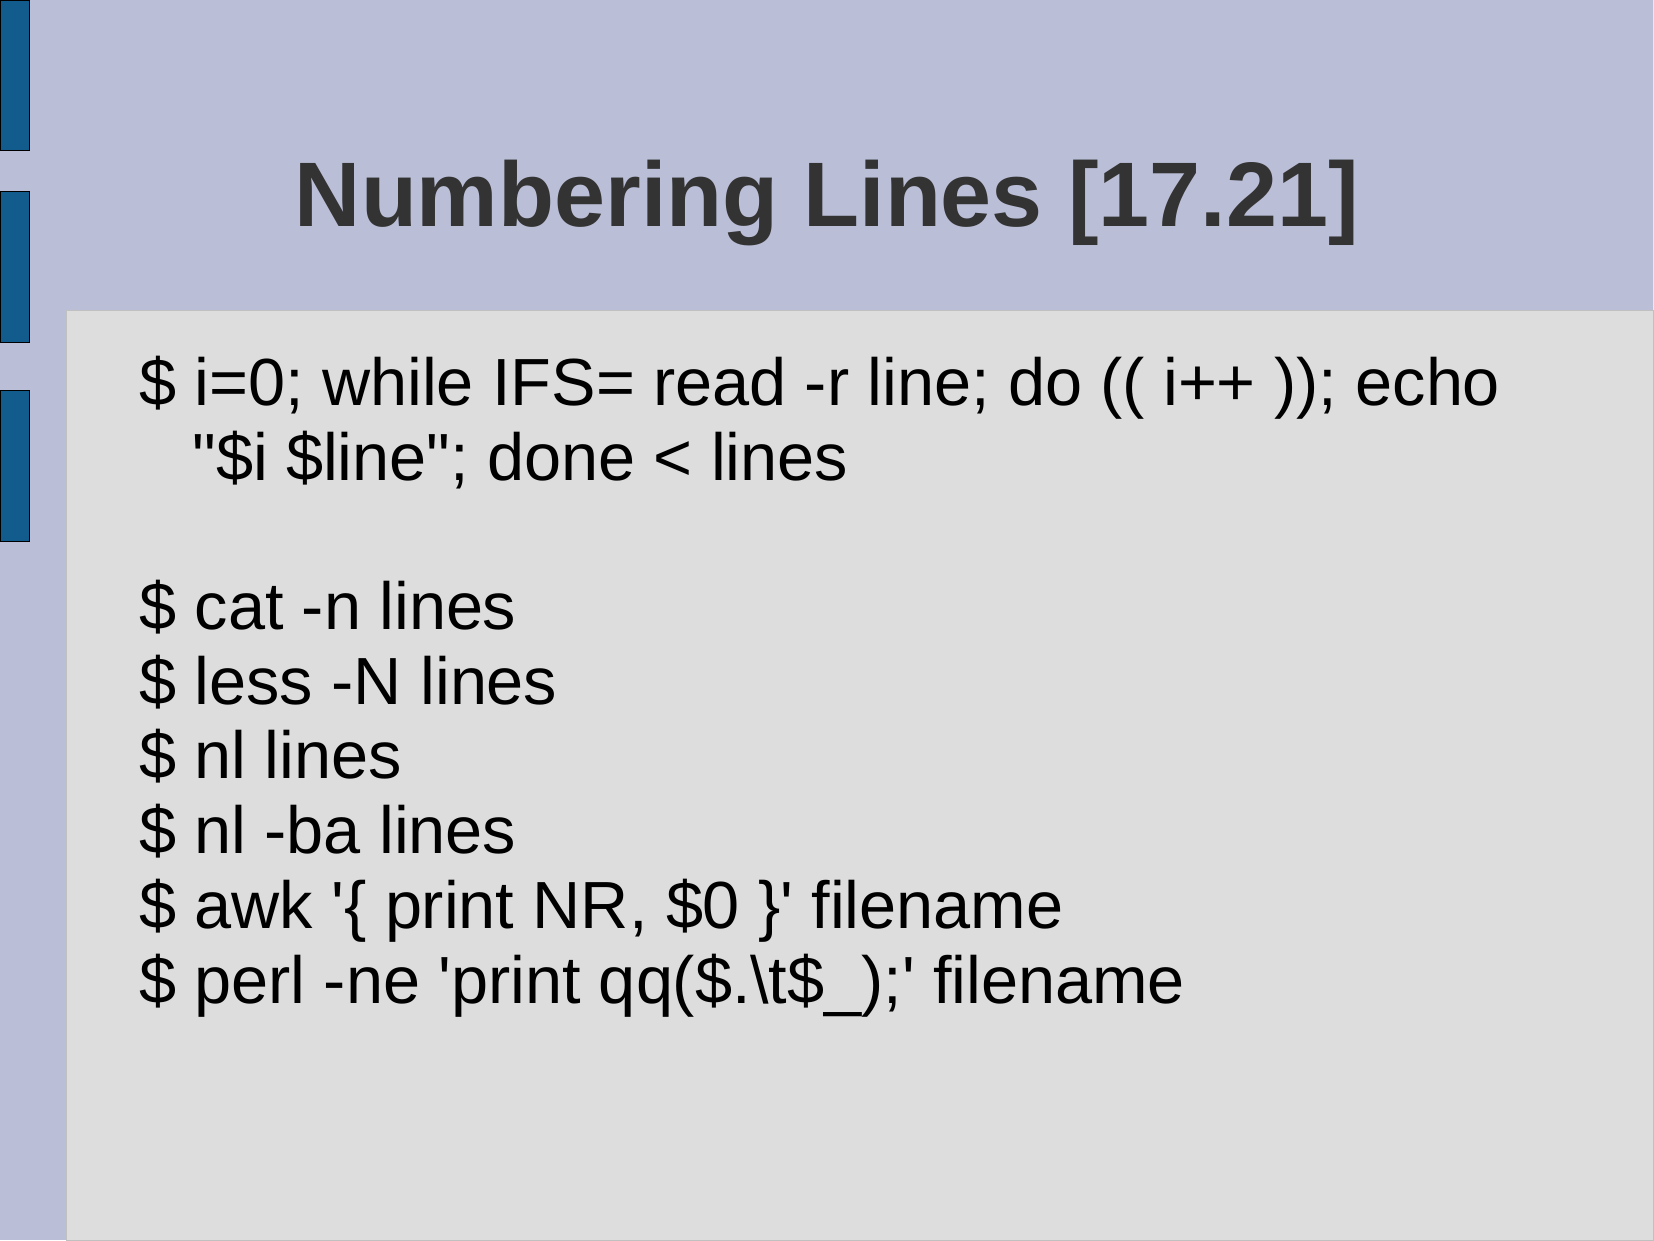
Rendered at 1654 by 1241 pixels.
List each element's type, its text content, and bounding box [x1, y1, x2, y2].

title Numbering Lines [17.21] [121, 98, 1534, 291]
list $ i=0; while IFS= read -r line; do (( i++ )); echo "$i $line"; done < lines $ cat -n lines $ less -N lines $ nl lines $ nl -ba lines $ awk '{ print NR, $0 }' filename $ perl -ne 'print qq($.\t$_);' filename [121, 344, 1534, 1112]
